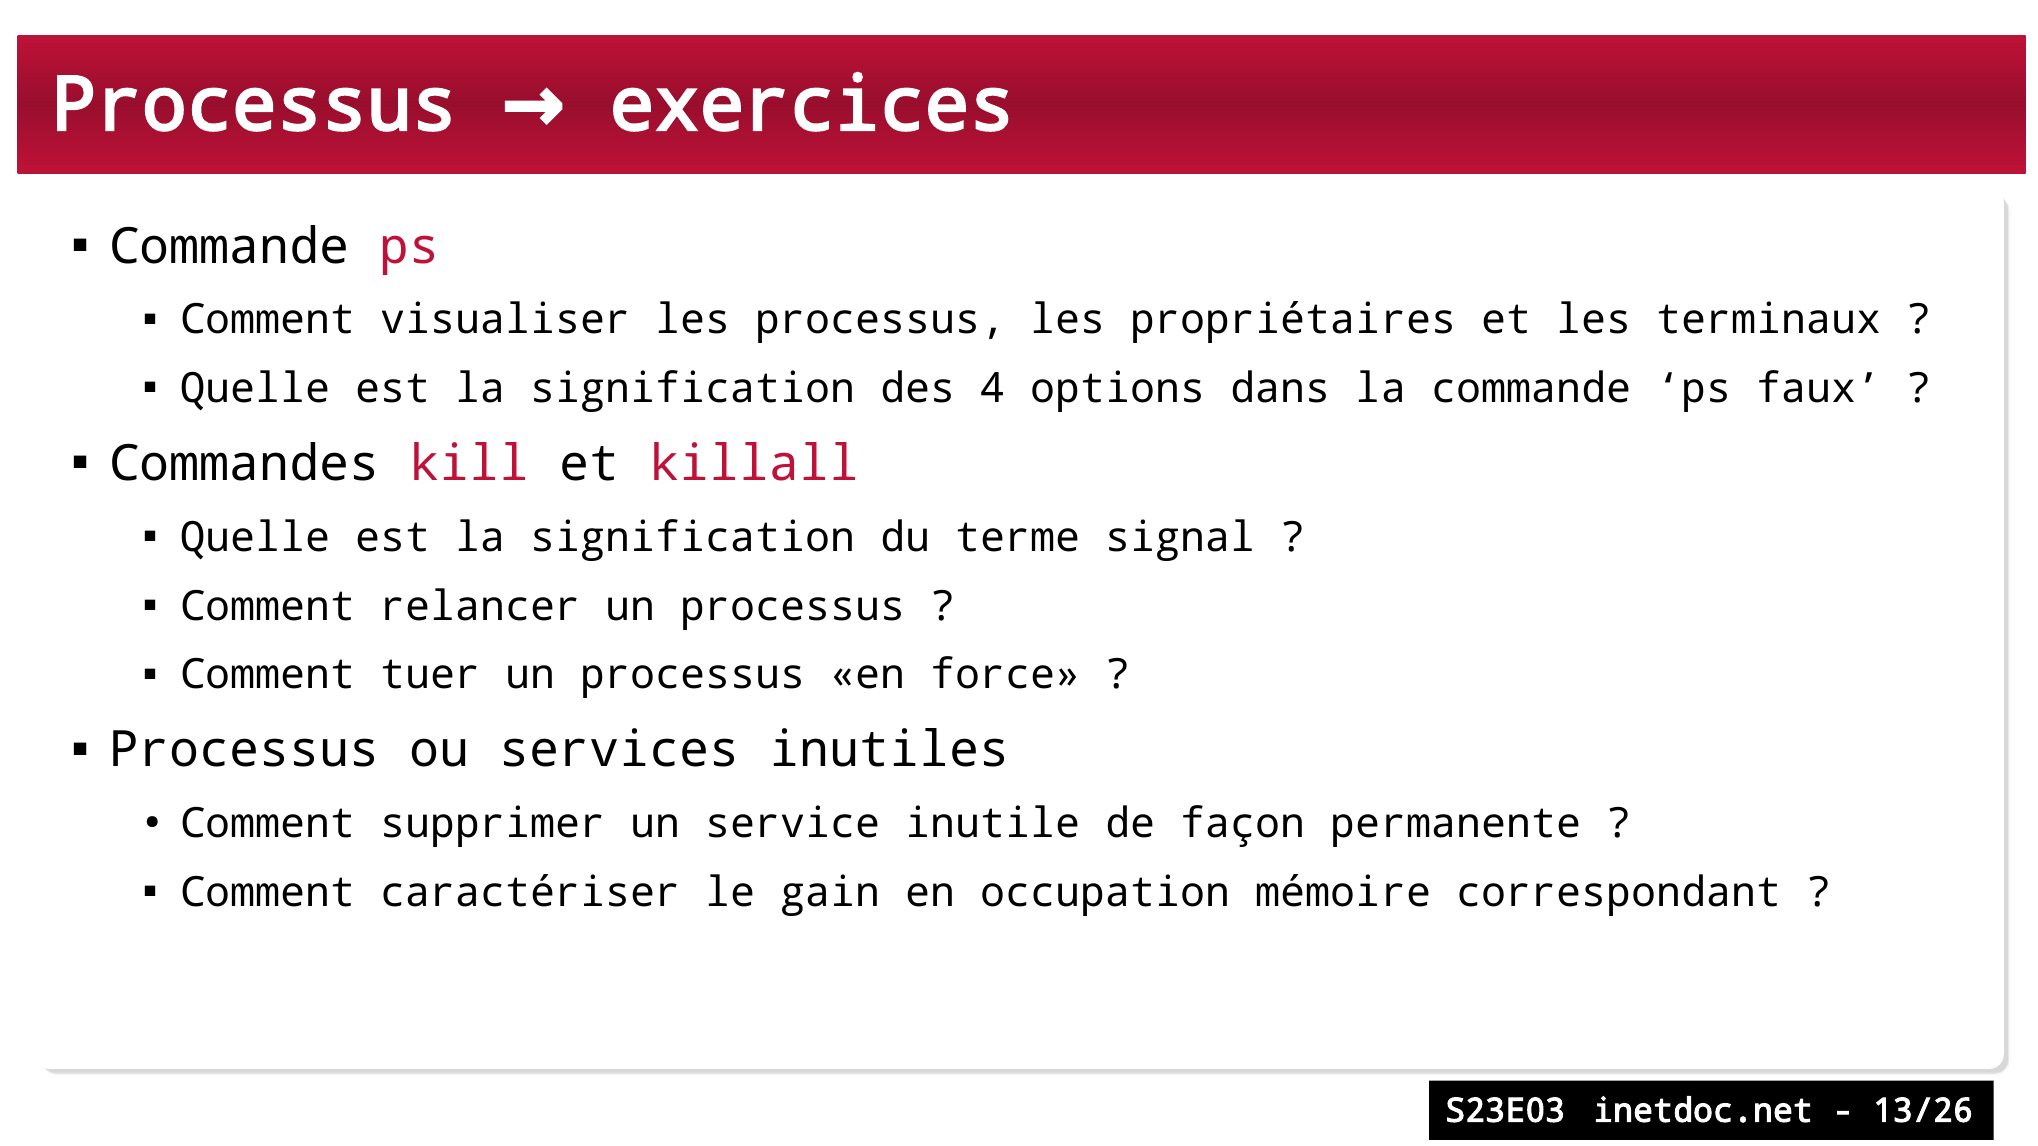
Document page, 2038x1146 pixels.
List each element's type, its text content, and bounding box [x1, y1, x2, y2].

text_box Processus → exercices [17, 35, 2026, 174]
text_box S23E03 inetdoc.net - <numéro>/26 [1429, 1080, 1994, 1140]
text_box Commande ps Comment visualiser les processus, les propriétaires et les terminaux ? Quelle est la signification des 4 options dans la commande ‘ps faux’ ? Commandes kill et killall Quelle est la signification du terme signal ? Comment relancer un processus ? Comment tuer un processus «en force» ? Processus ou services inutiles Comment supprimer un service inutile de façon permanente ? Comment caractériser le gain en occupation mémoire correspondant ? [35, 188, 2004, 1069]
